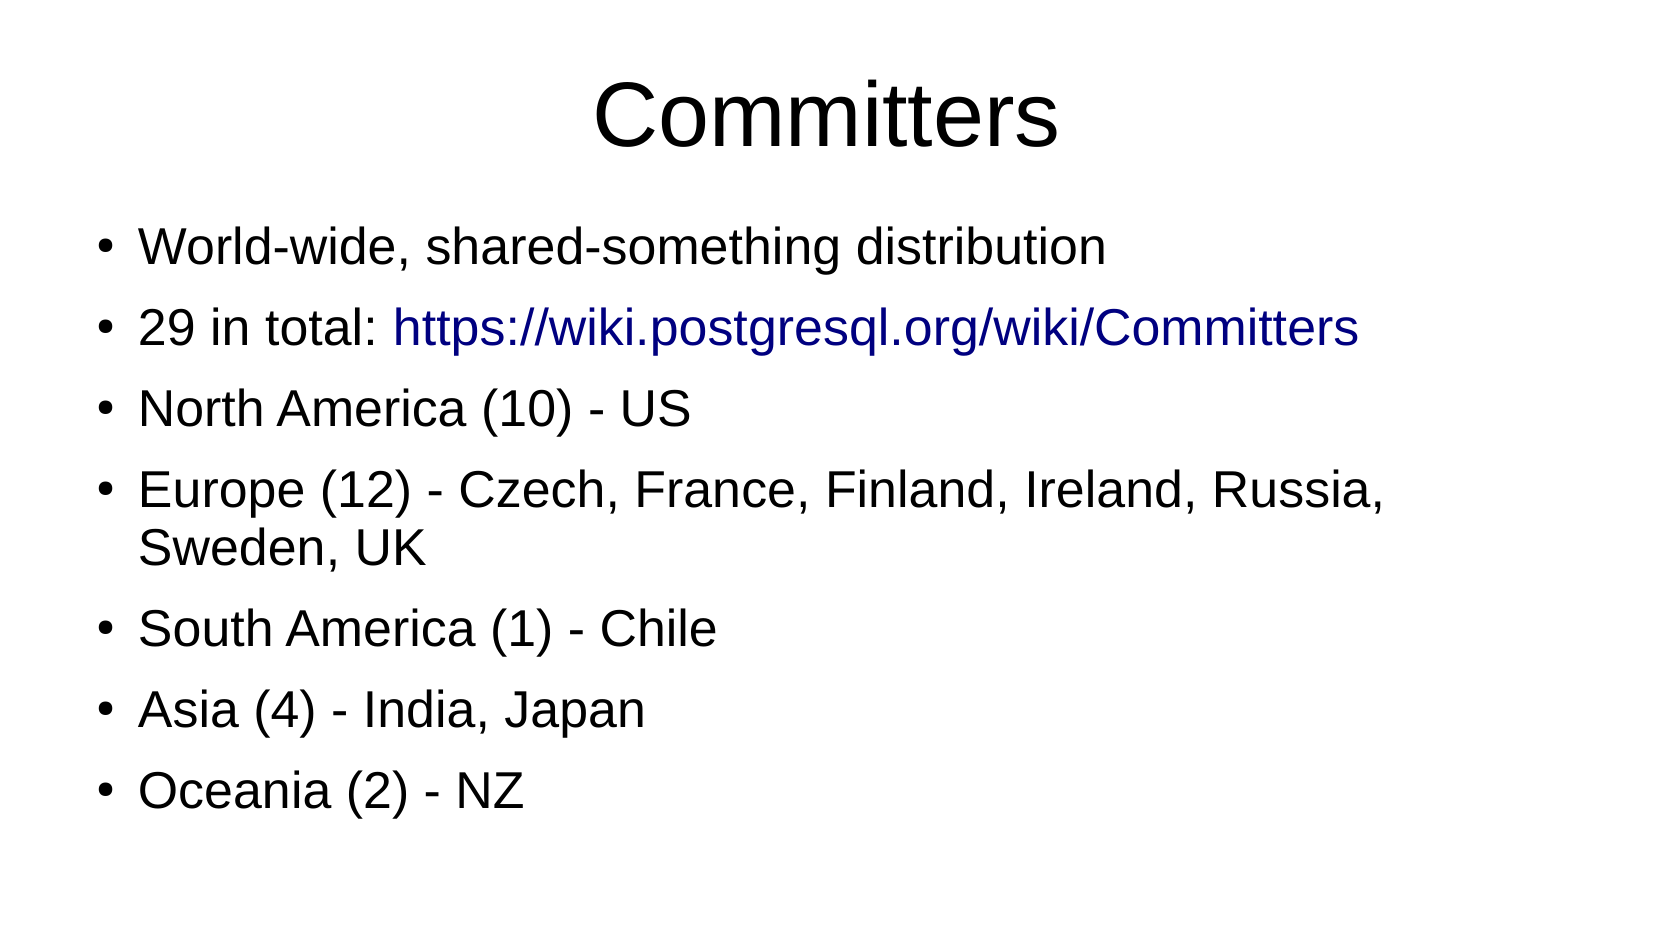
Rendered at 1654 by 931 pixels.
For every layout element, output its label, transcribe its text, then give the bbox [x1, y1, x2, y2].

list World-wide, shared-something distribution 29 in total: https://wiki.postgresql.org/wiki/Committers North America (10) - US Europe (12) - Czech, France, Finland, Ireland, Russia, Sweden, UK South America (1) - Chile Asia (4) - India, Japan Oceania (2) - NZ [82, 217, 1571, 826]
title Committers [82, 37, 1571, 193]
